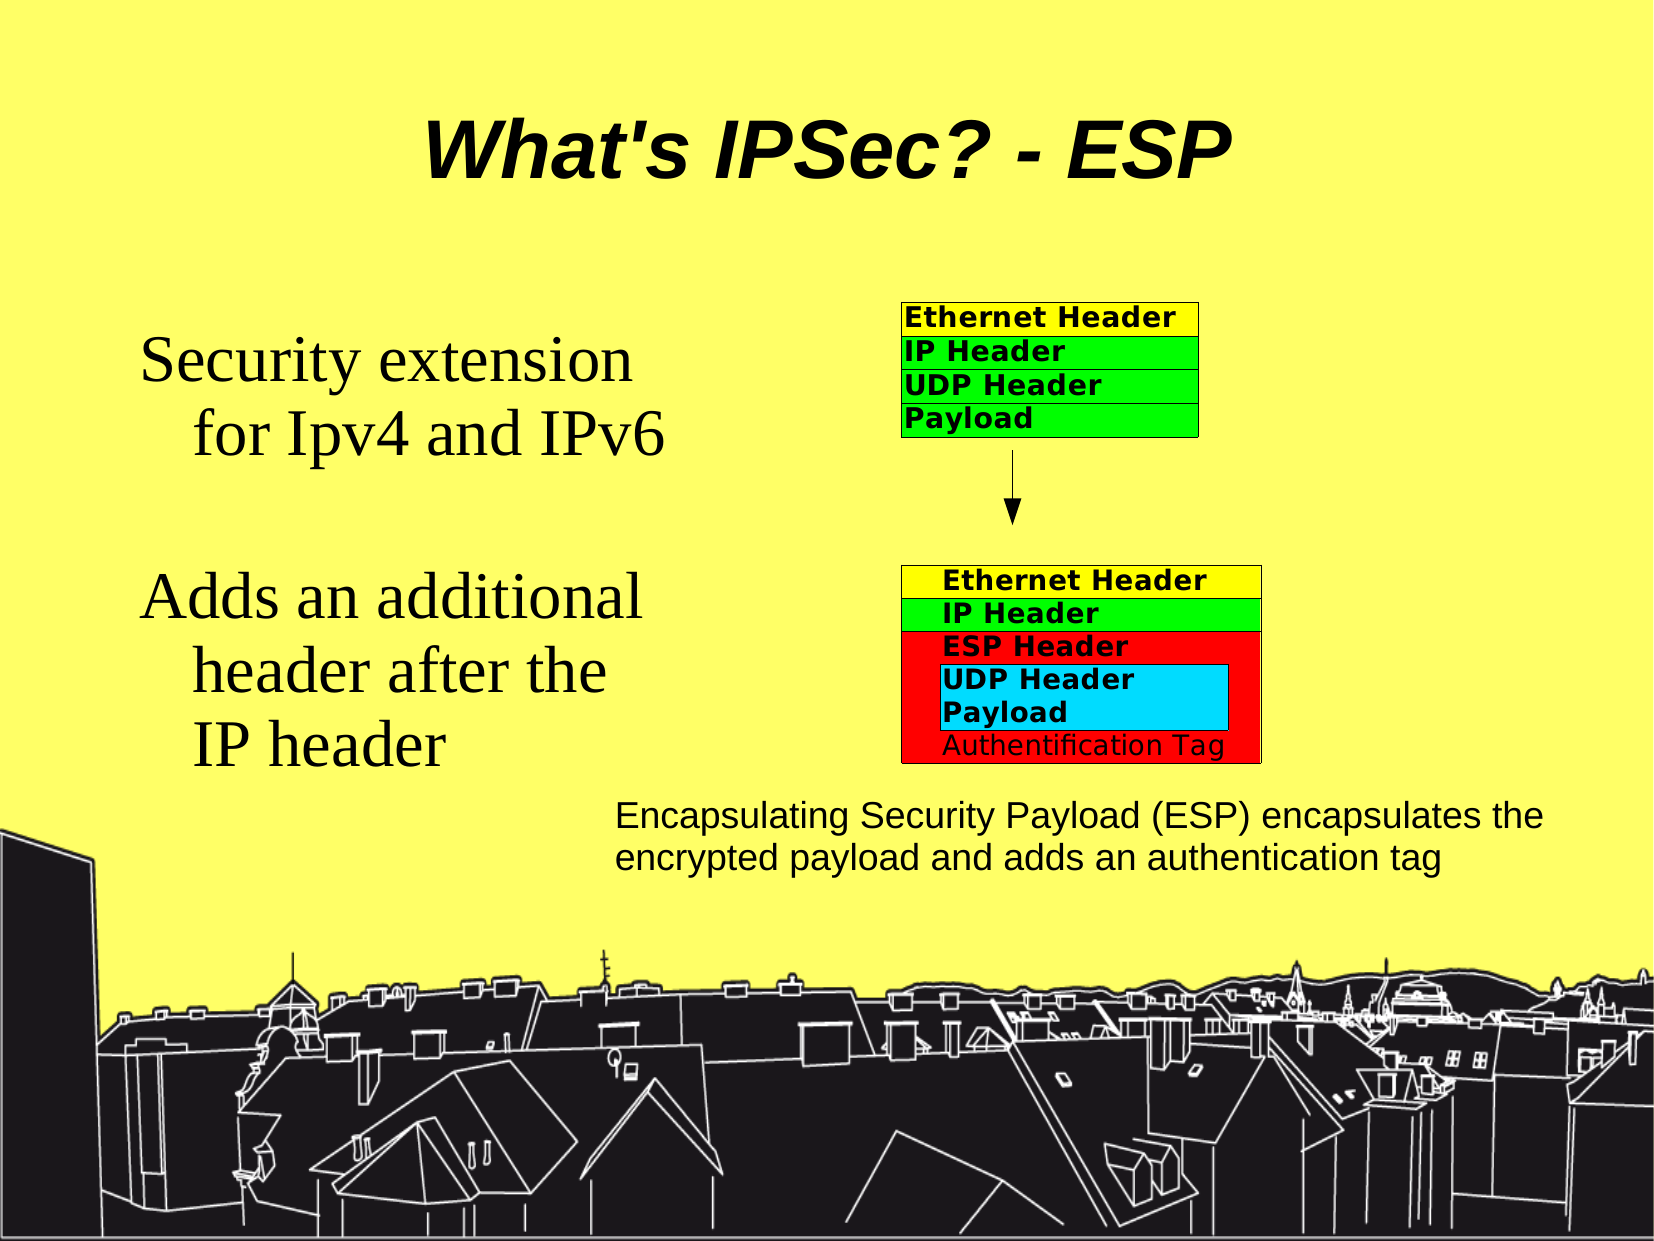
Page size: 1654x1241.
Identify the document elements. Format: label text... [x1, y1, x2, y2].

chart [900, 300, 1459, 488]
text_box Encapsulating Security Payload (ESP) encapsulates the encrypted payload and adds an authentication tag [600, 787, 1654, 959]
title What's IPSec? - ESP [121, 46, 1534, 254]
picture [0, 827, 1654, 1241]
chart [584, 562, 1388, 787]
list Security extension for Ipv4 and IPv6 Adds an additional header after the IP header [121, 322, 1561, 1118]
